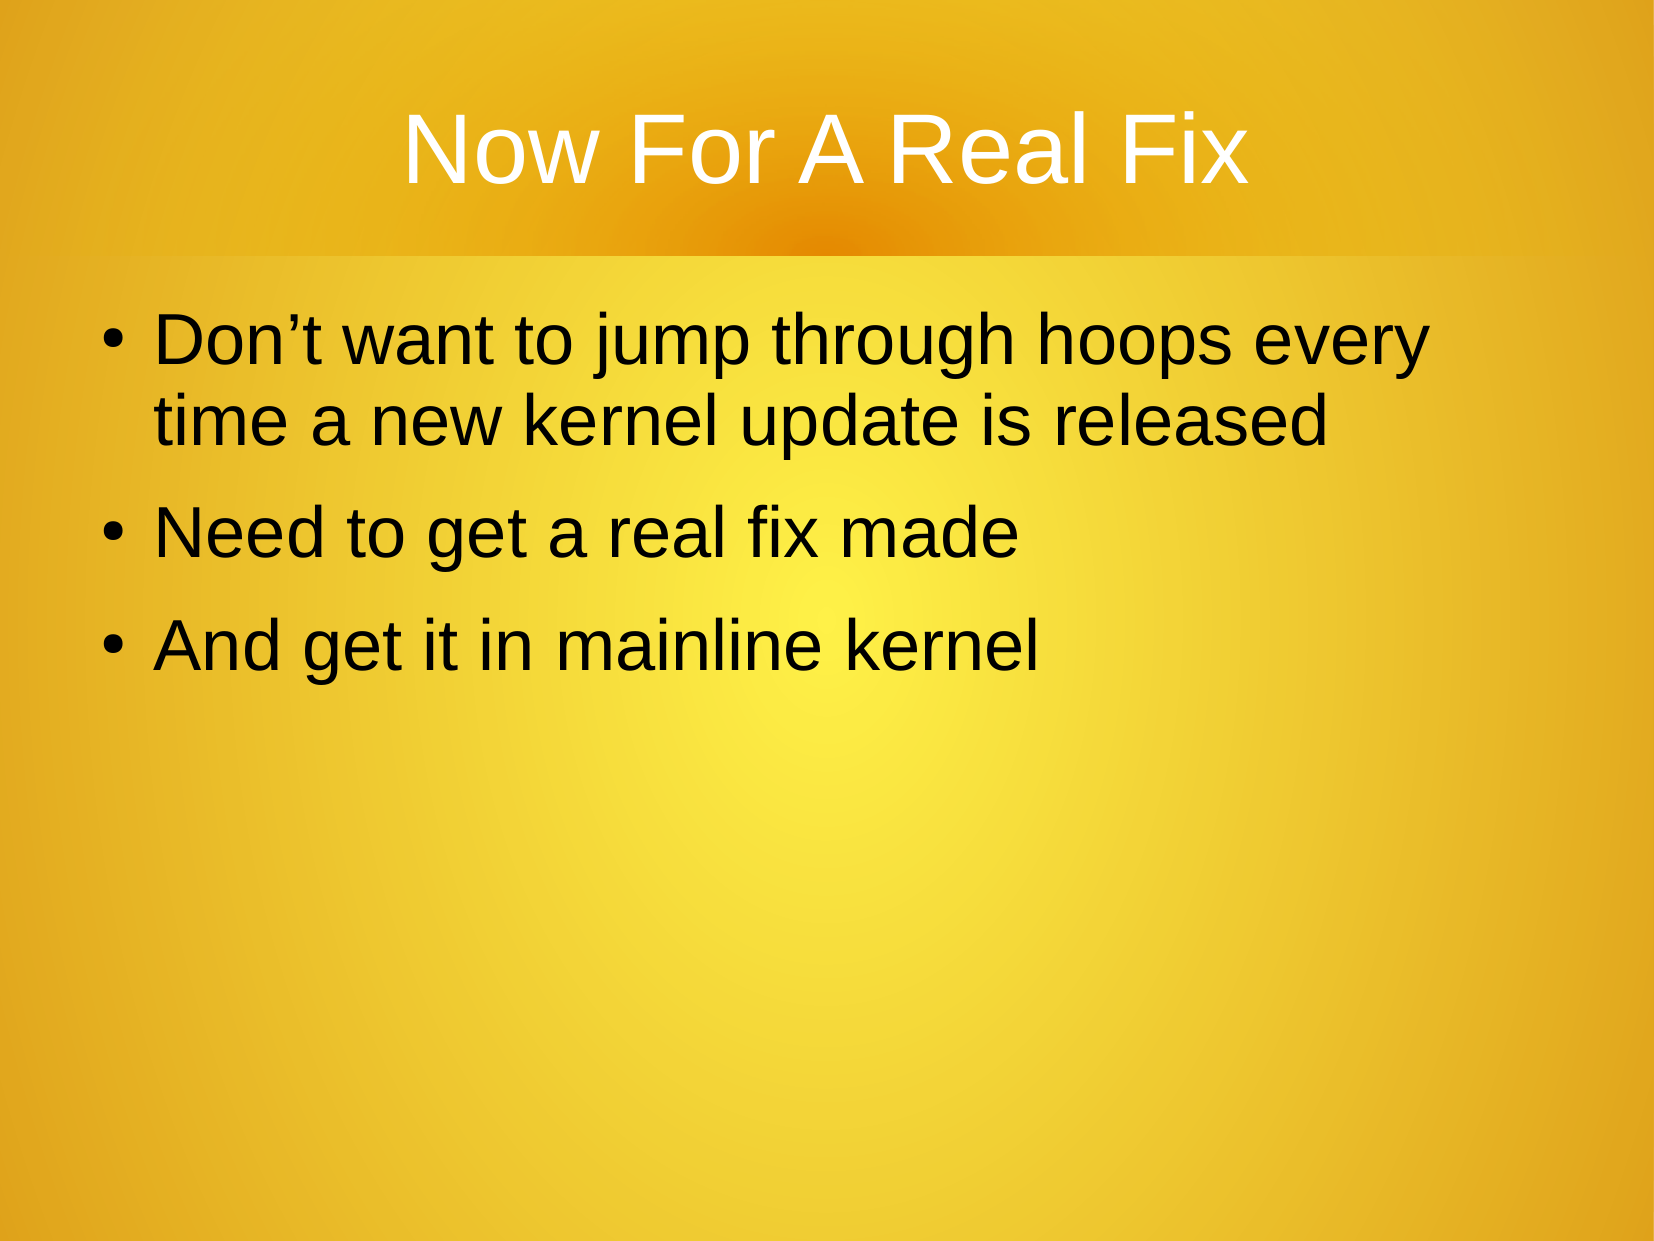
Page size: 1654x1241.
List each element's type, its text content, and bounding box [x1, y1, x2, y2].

title Now For A Real Fix [82, 47, 1571, 252]
list Don’t want to jump through hoops every time a new kernel update is released Need to get a real fix made And get it in mainline kernel [82, 299, 1571, 1019]
